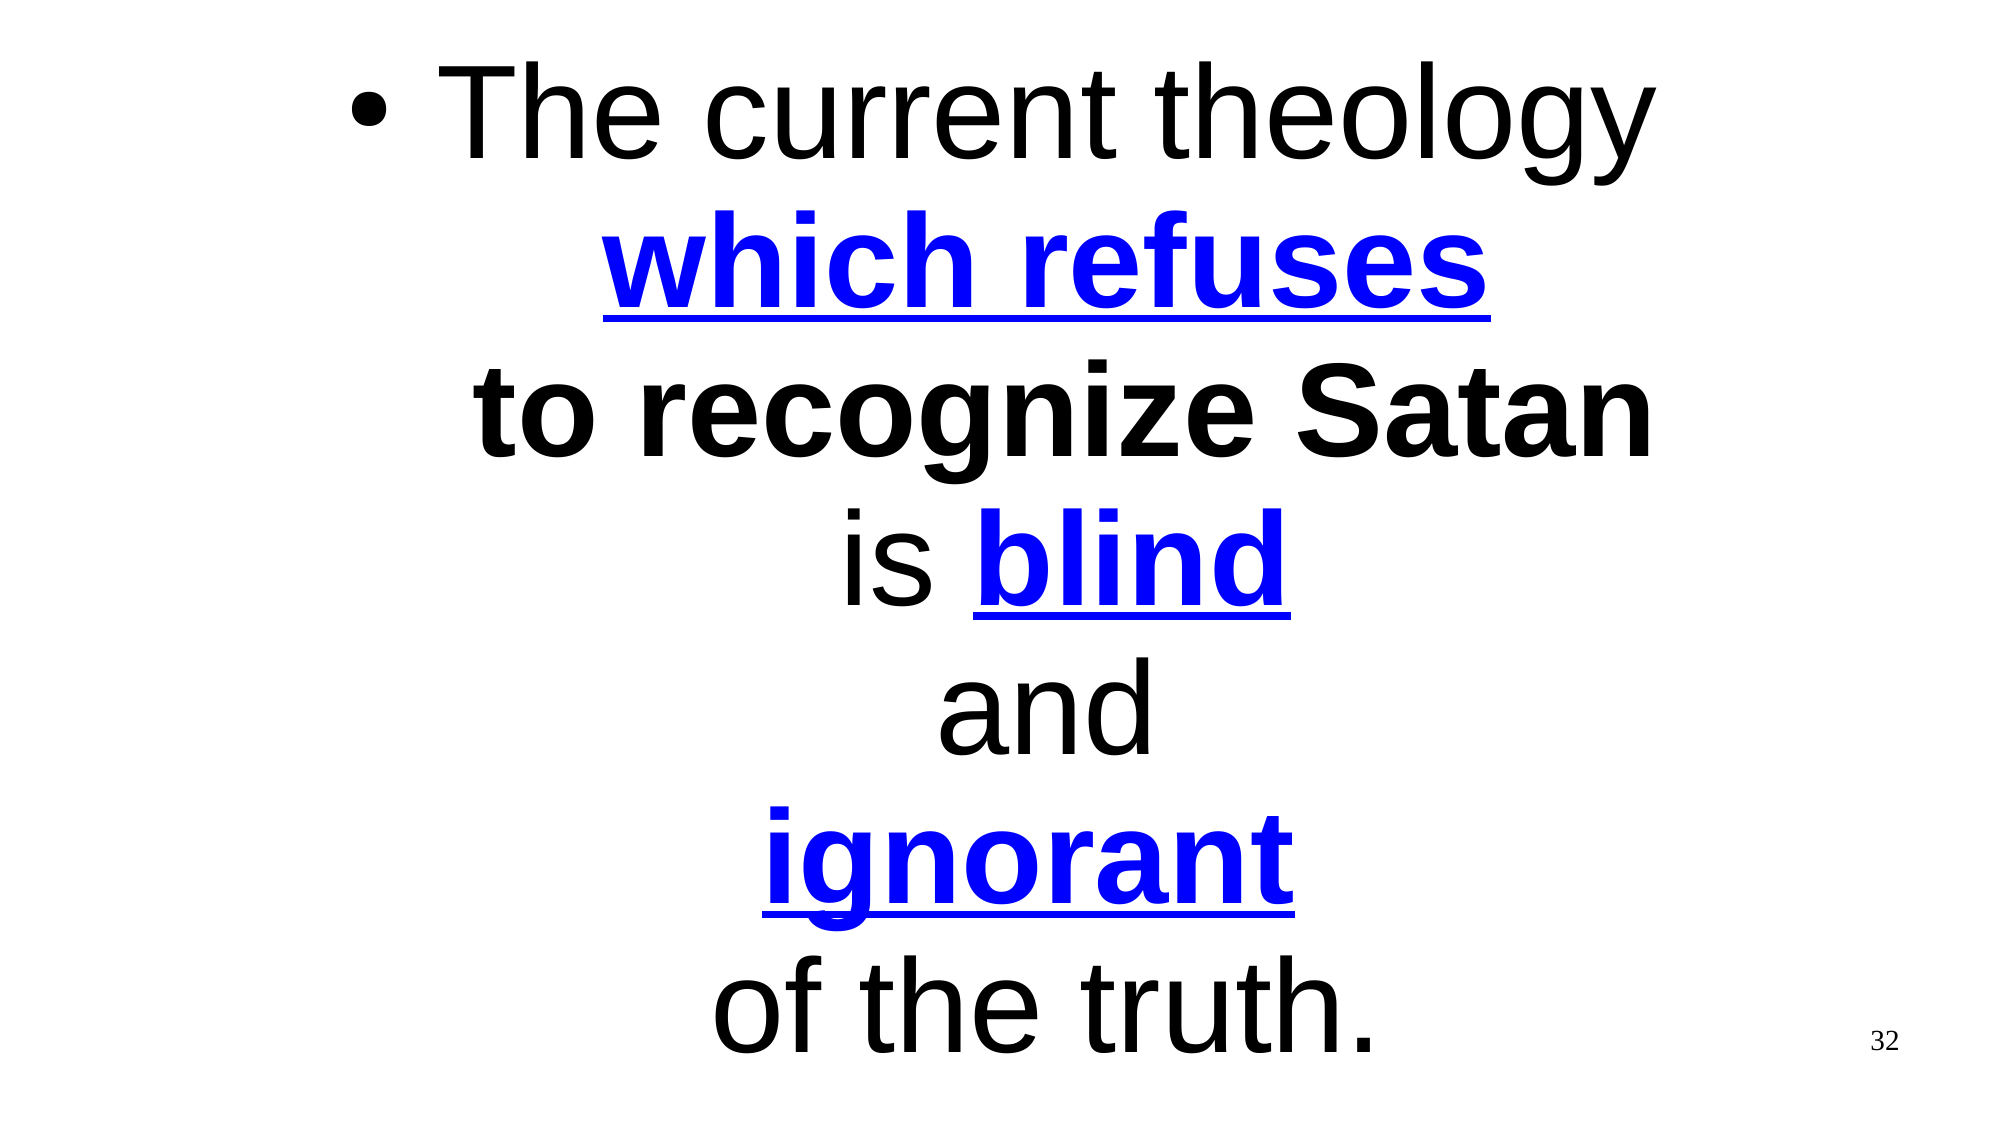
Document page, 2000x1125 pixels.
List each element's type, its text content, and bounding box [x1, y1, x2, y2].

list The current theology which refuses to recognize Satan is blind and ignorant of the truth. [37, 37, 1988, 1088]
